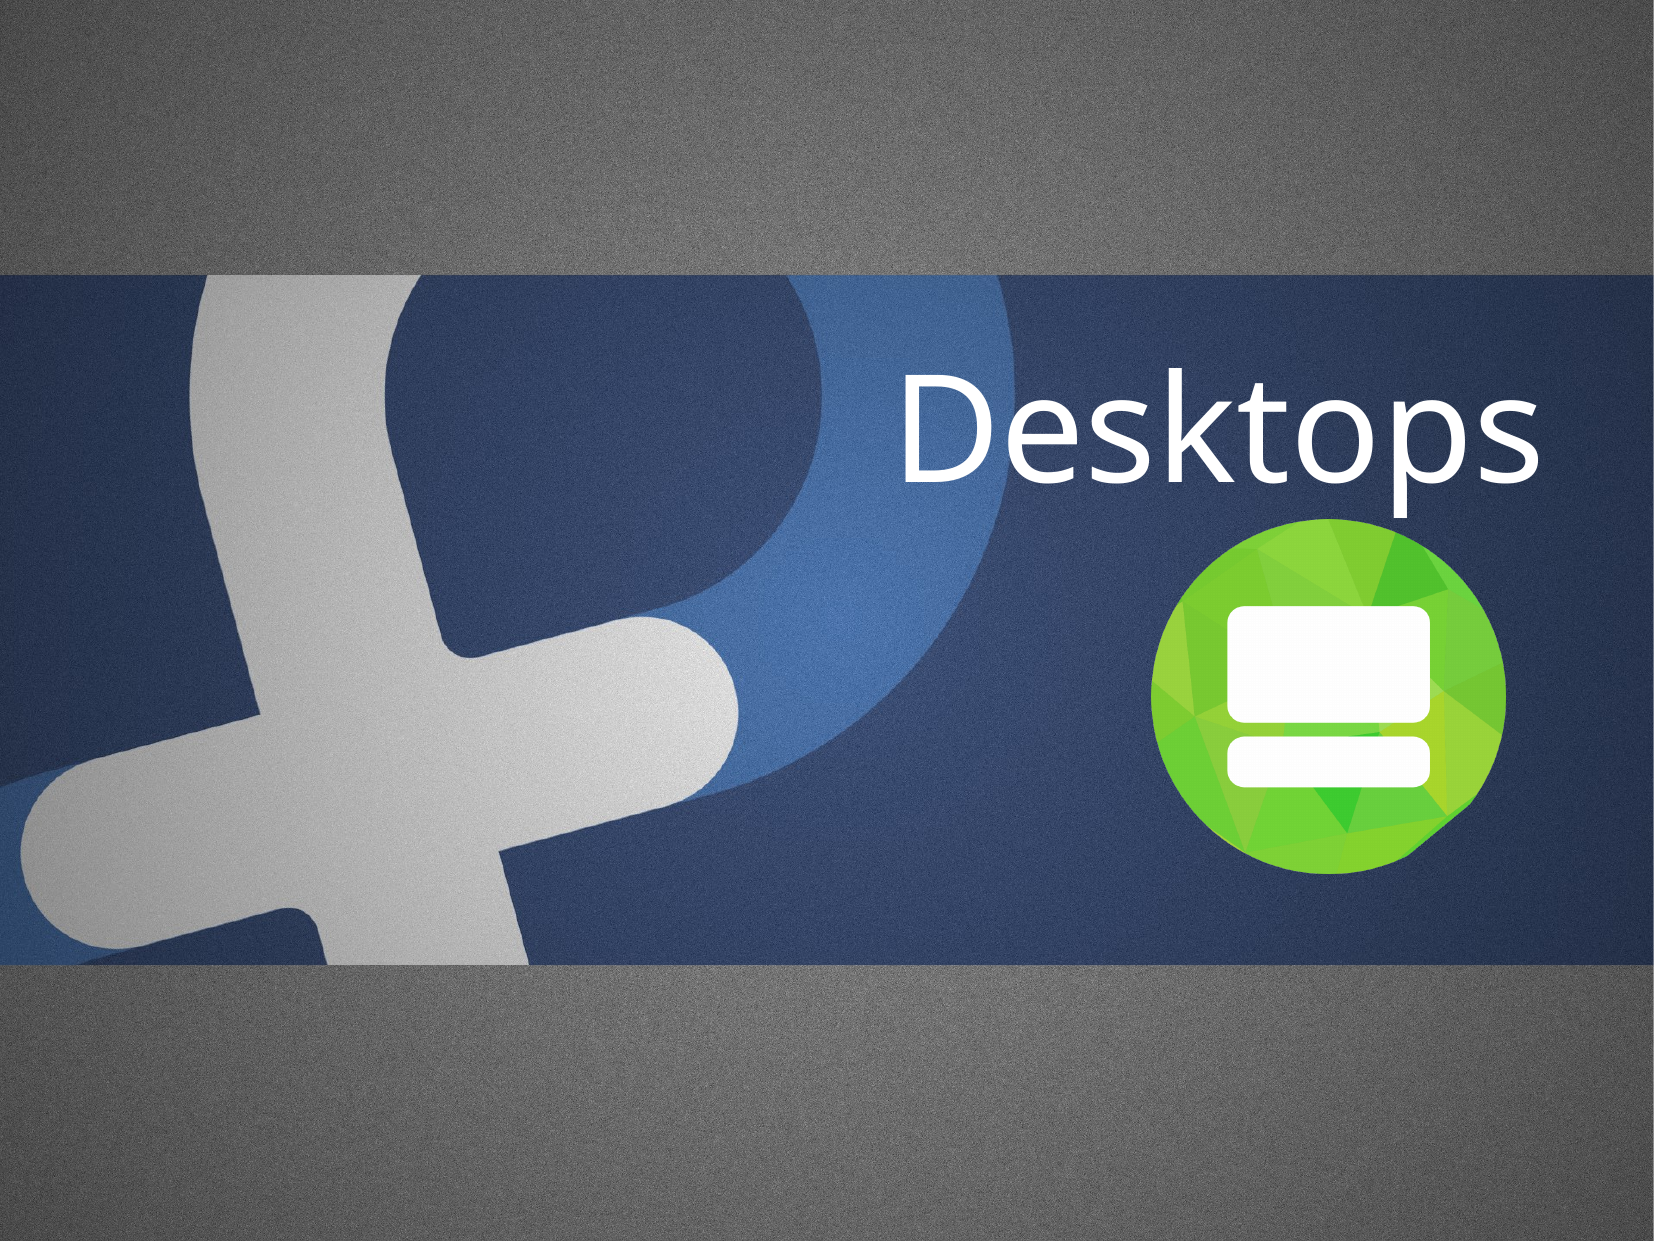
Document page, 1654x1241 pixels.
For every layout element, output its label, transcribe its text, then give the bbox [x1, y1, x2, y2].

text_box Desktops [446, 315, 1561, 654]
picture [0, 0, 1654, 1241]
